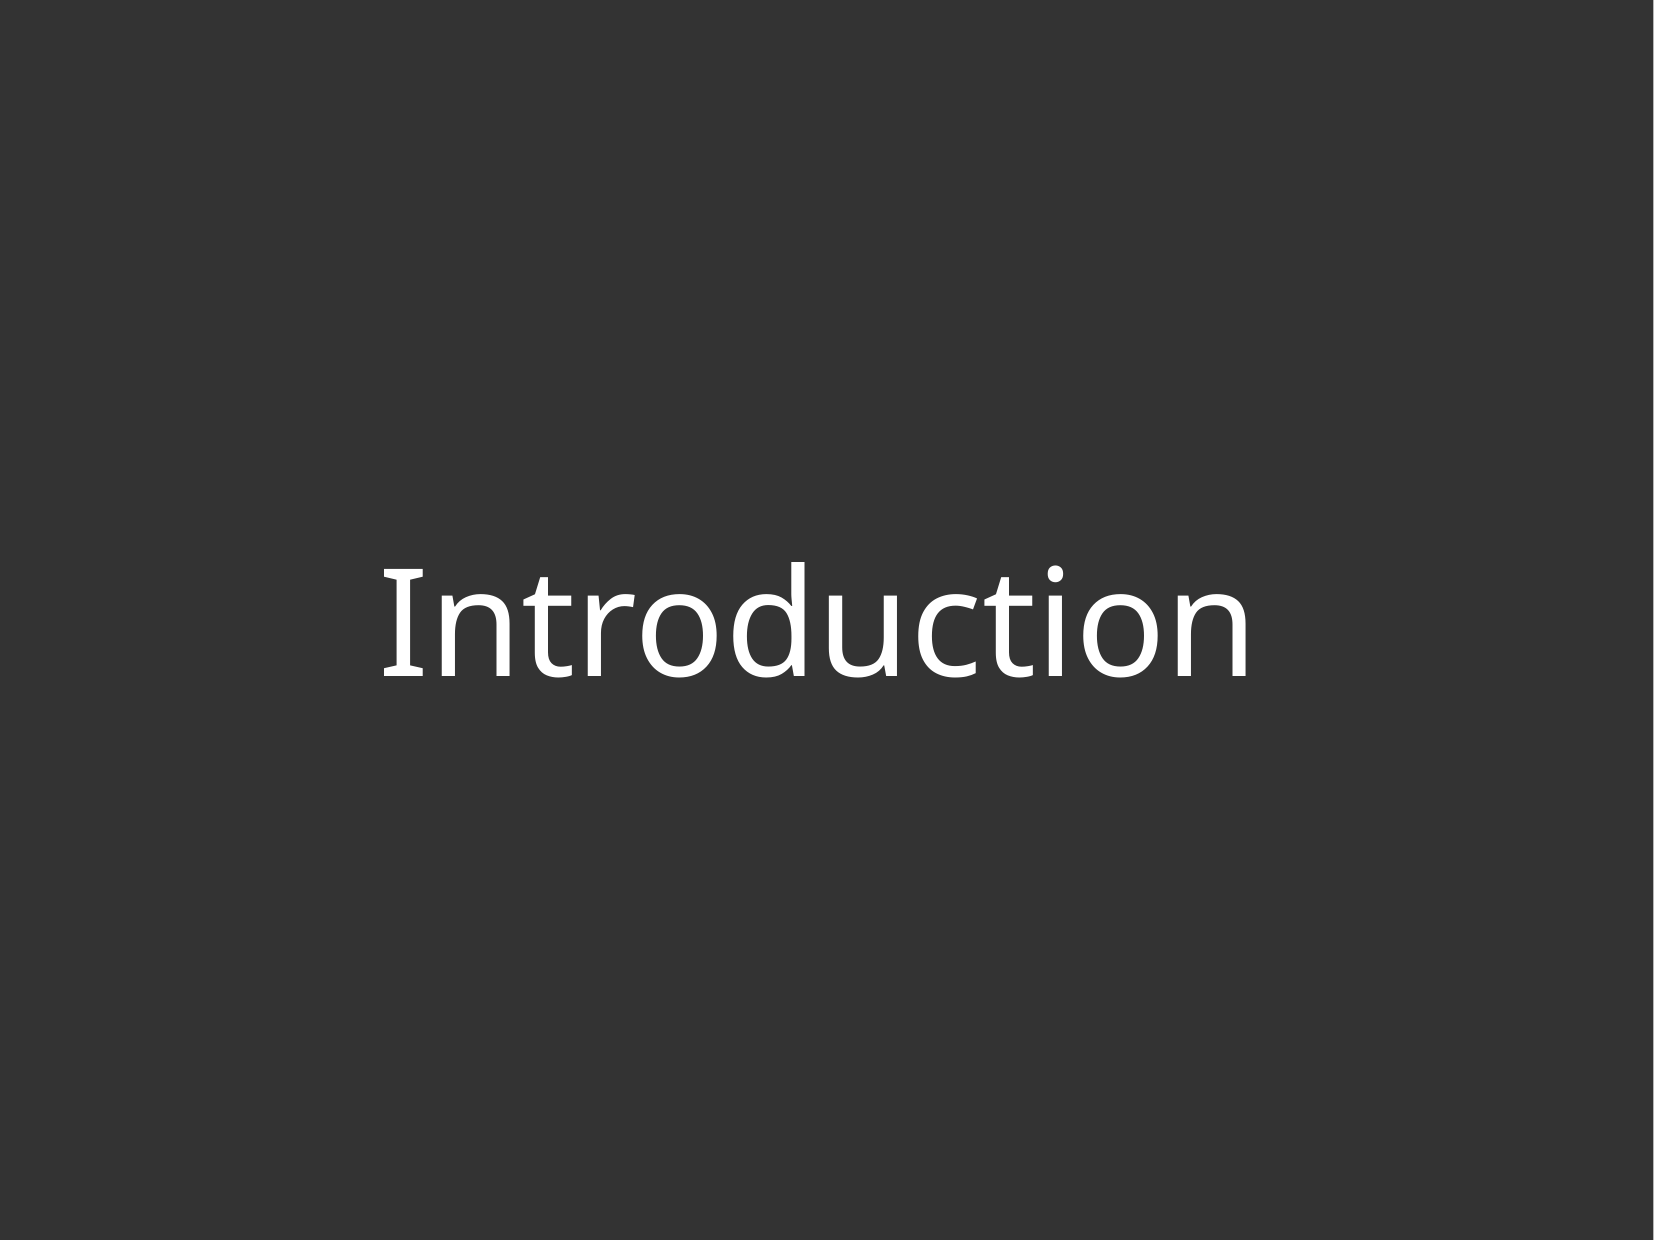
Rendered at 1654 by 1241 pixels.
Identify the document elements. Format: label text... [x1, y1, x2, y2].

title Introduction [74, 524, 1564, 713]
